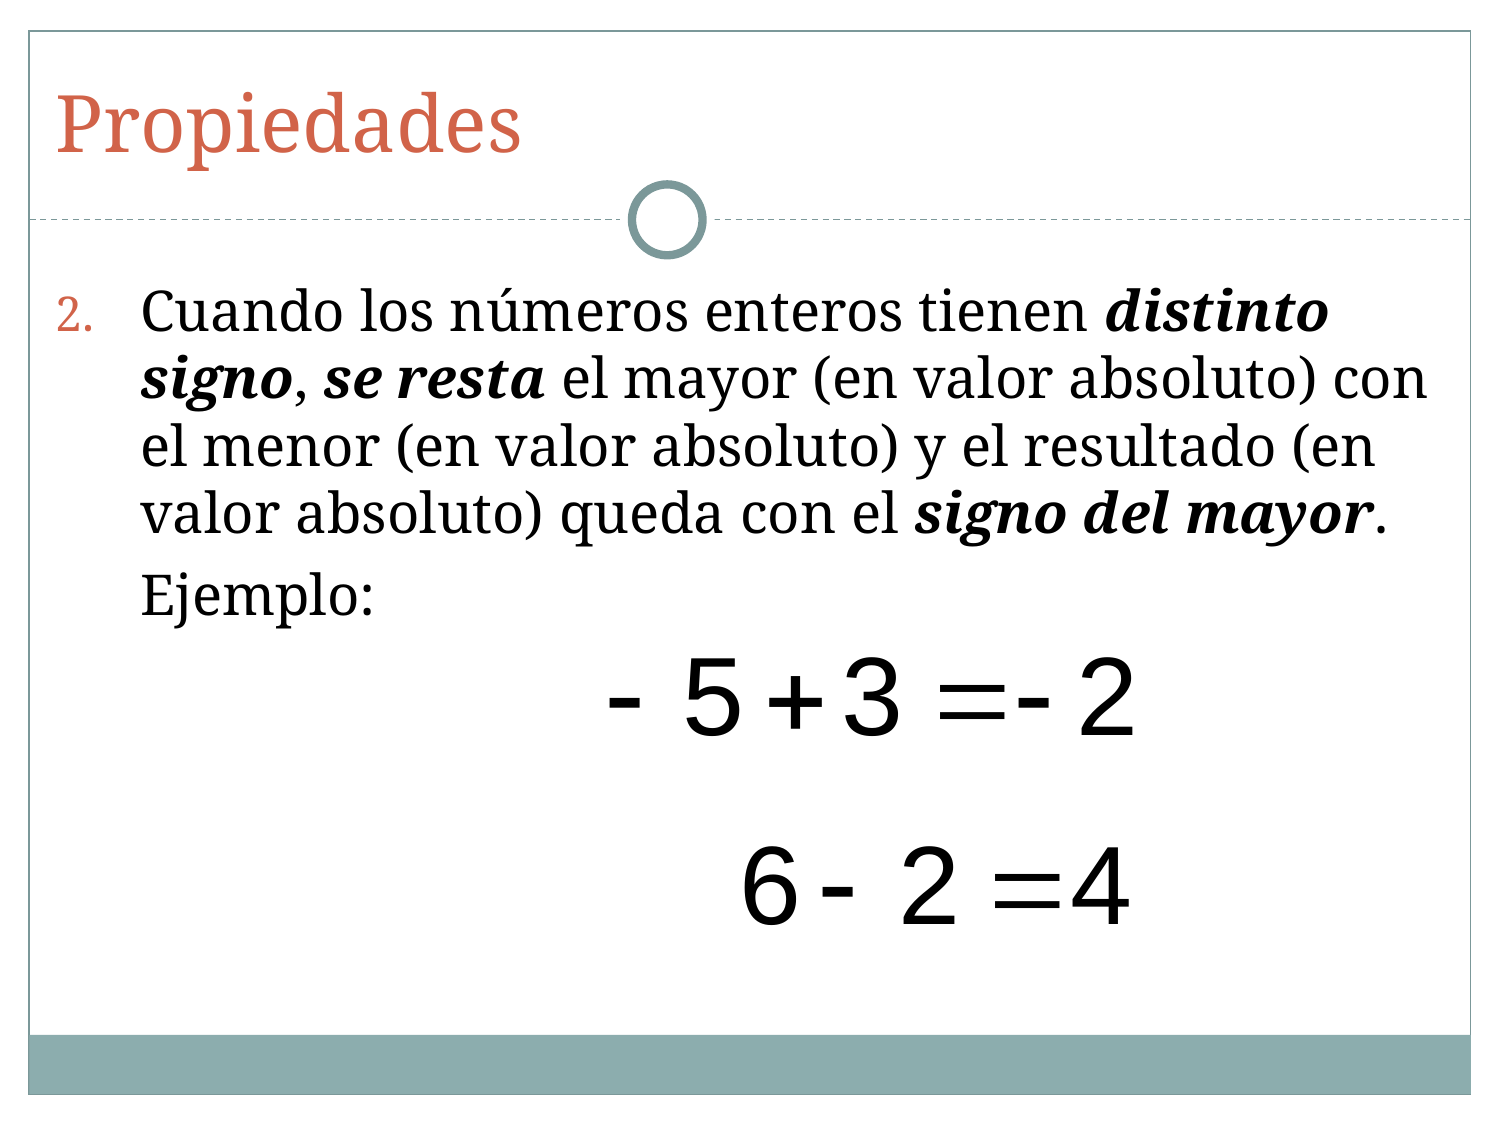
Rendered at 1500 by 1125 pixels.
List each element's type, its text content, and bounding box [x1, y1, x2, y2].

list Cuando los números enteros tienen distinto signo, se resta el mayor (en valor absoluto) con el menor (en valor absoluto) y el resultado (en valor absoluto) queda con el signo del mayor. Ejemplo: [41, 267, 1459, 1005]
chart [589, 633, 1156, 764]
chart [724, 822, 1152, 953]
